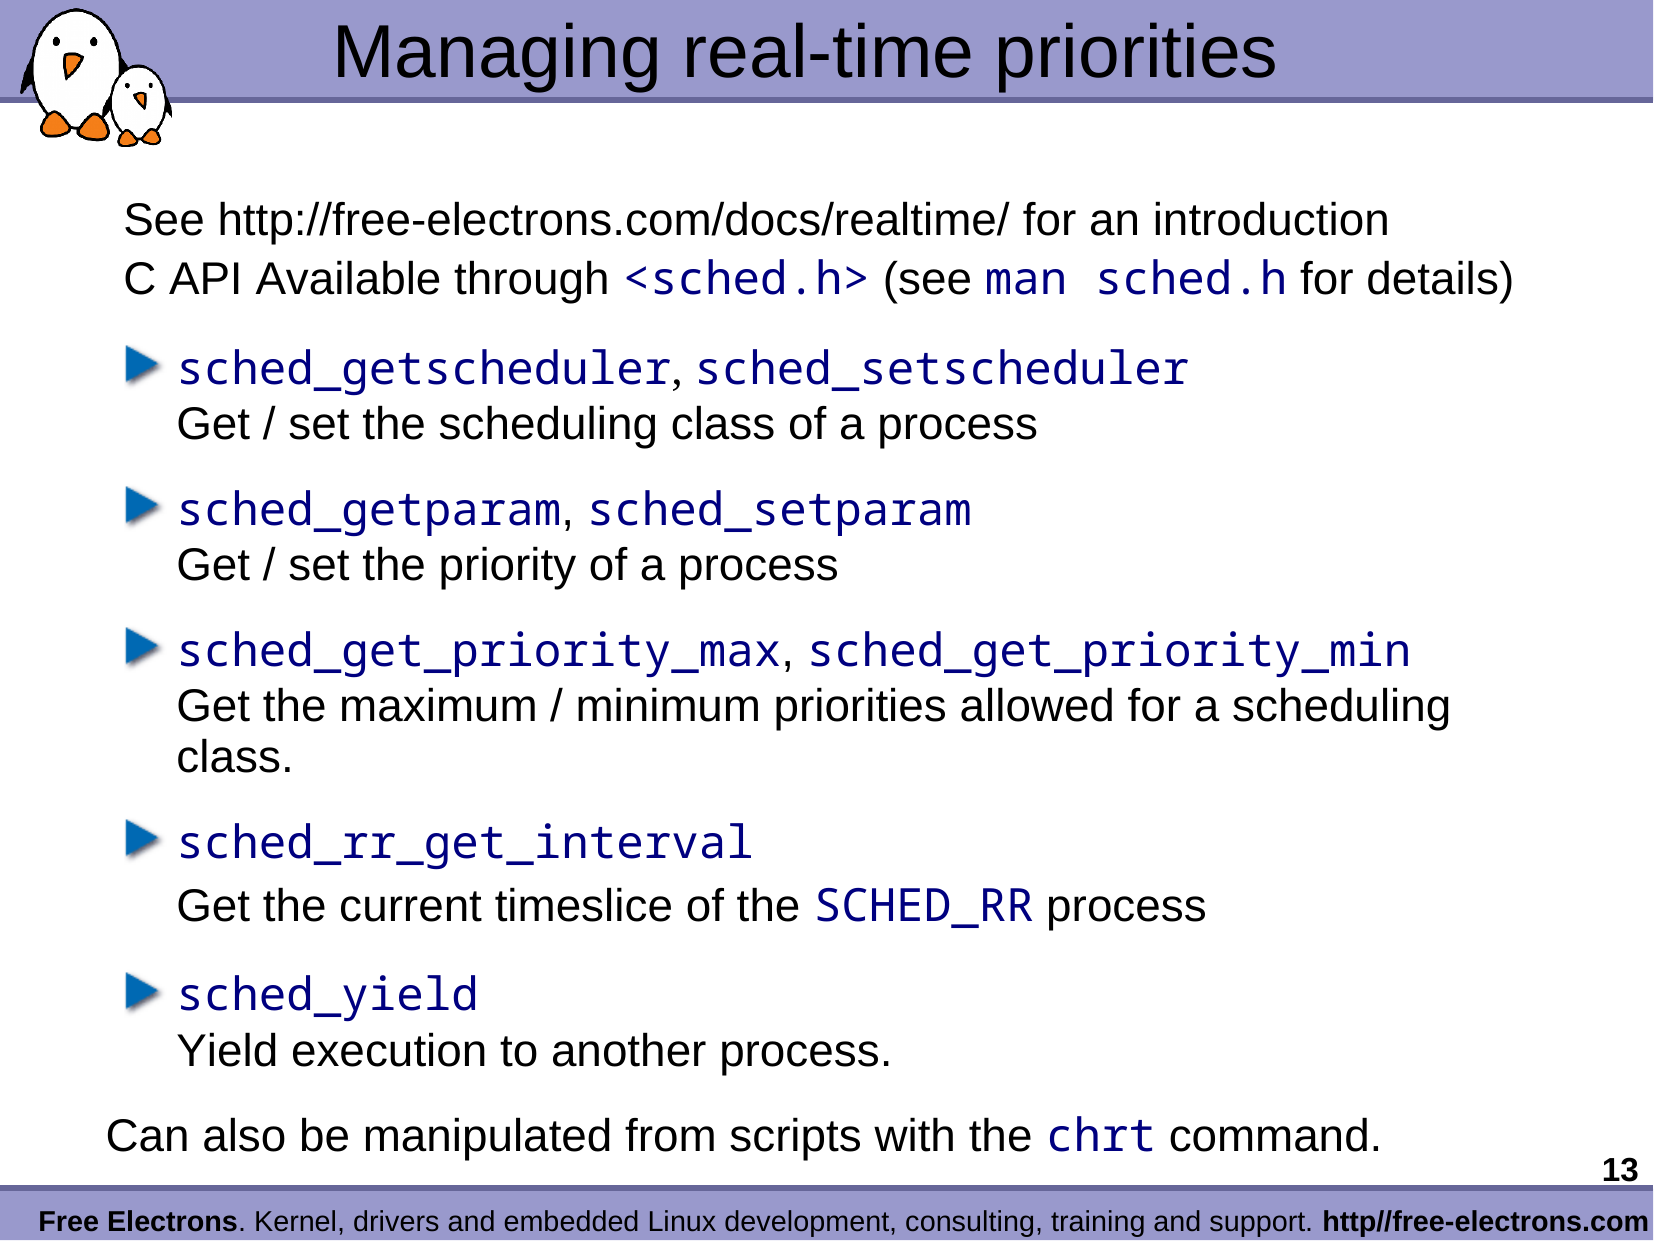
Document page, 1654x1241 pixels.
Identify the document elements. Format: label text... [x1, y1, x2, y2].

title Managing real-time priorities [60, 0, 1551, 103]
picture [20, 8, 172, 147]
list See http://free-electrons.com/docs/realtime/ for an introduction C API Available through <sched.h> (see man sched.h for details) sched_getscheduler, sched_setscheduler Get / set the scheduling class of a process sched_getparam, sched_setparam Get / set the priority of a process sched_get_priority_max, sched_get_priority_min Get the maximum / minimum priorities allowed for a scheduling class. sched_rr_get_interval Get the current timeslice of the SCHED_RR process sched_yield Yield execution to another process. Can also be manipulated from scripts with the chrt command. [105, 194, 1518, 1150]
